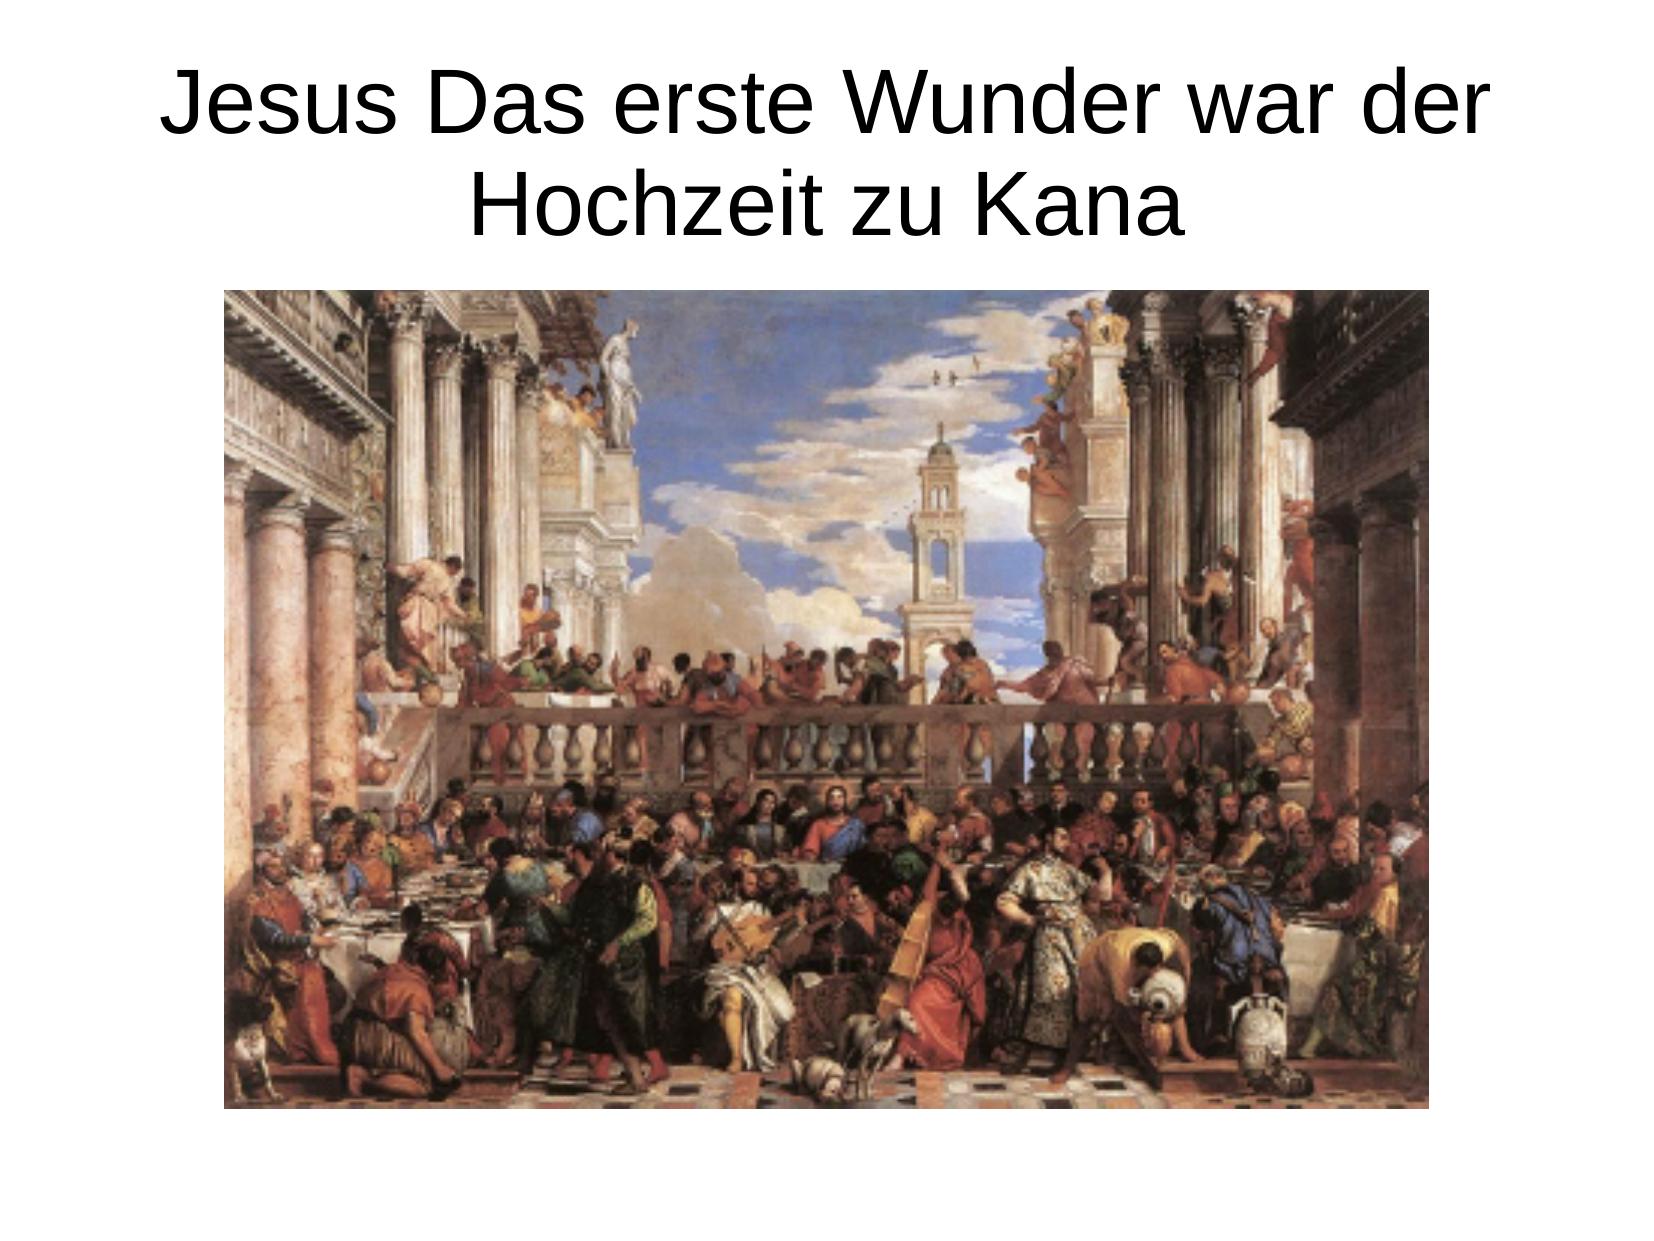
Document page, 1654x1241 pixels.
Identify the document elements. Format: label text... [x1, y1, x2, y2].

picture [224, 290, 1429, 1109]
title Jesus Das erste Wunder war der Hochzeit zu Kana [82, 49, 1571, 257]
